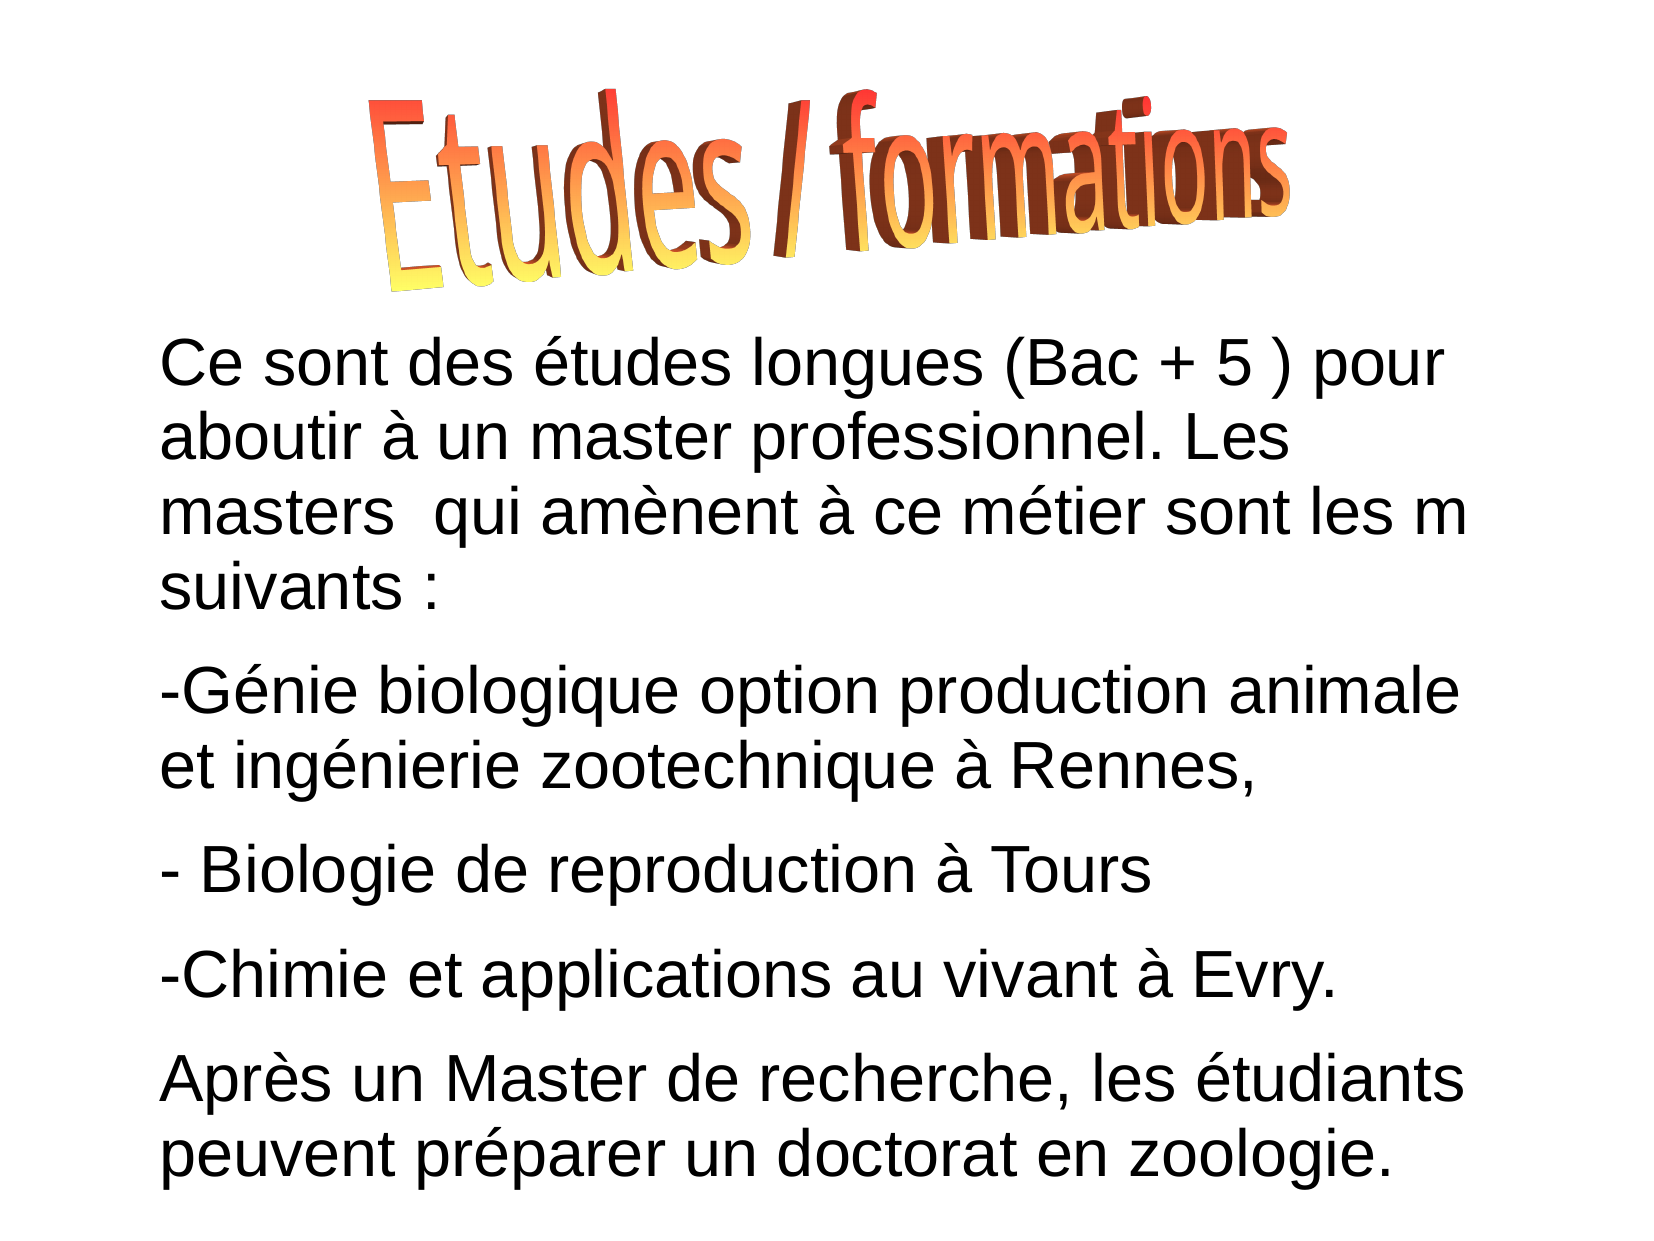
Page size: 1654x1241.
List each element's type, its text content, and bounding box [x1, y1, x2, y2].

list Ce sont des études longues (Bac + 5 ) pour aboutir à un master professionnel. Les masters qui amènent à ce métier sont les m suivants : -Génie biologique option production animale et ingénierie zootechnique à Rennes, - Biologie de reproduction à Tours -Chimie et applications au vivant à Evry. Après un Master de recherche, les étudiants peuvent préparer un doctorat en zoologie. [88, 324, 1536, 1241]
